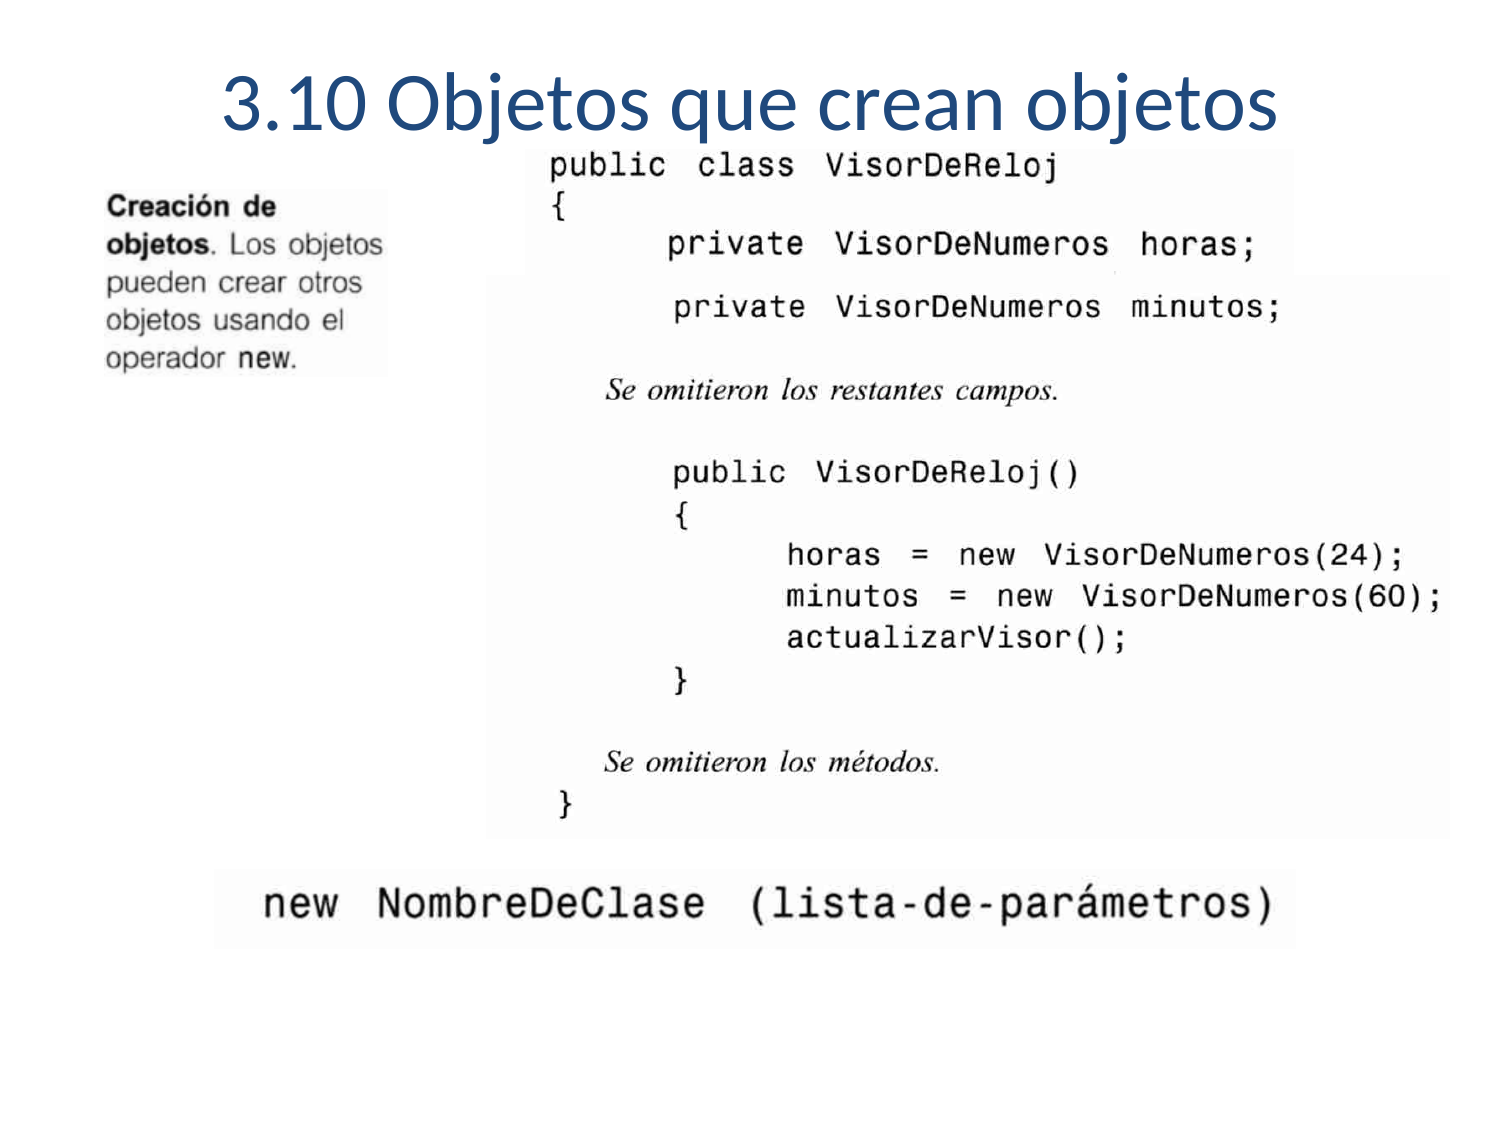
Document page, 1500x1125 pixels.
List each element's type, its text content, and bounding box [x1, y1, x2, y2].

picture [214, 869, 1296, 949]
picture [486, 149, 1450, 840]
title 3.10 Objetos que crean objetos [75, 45, 1426, 149]
picture [104, 189, 388, 377]
